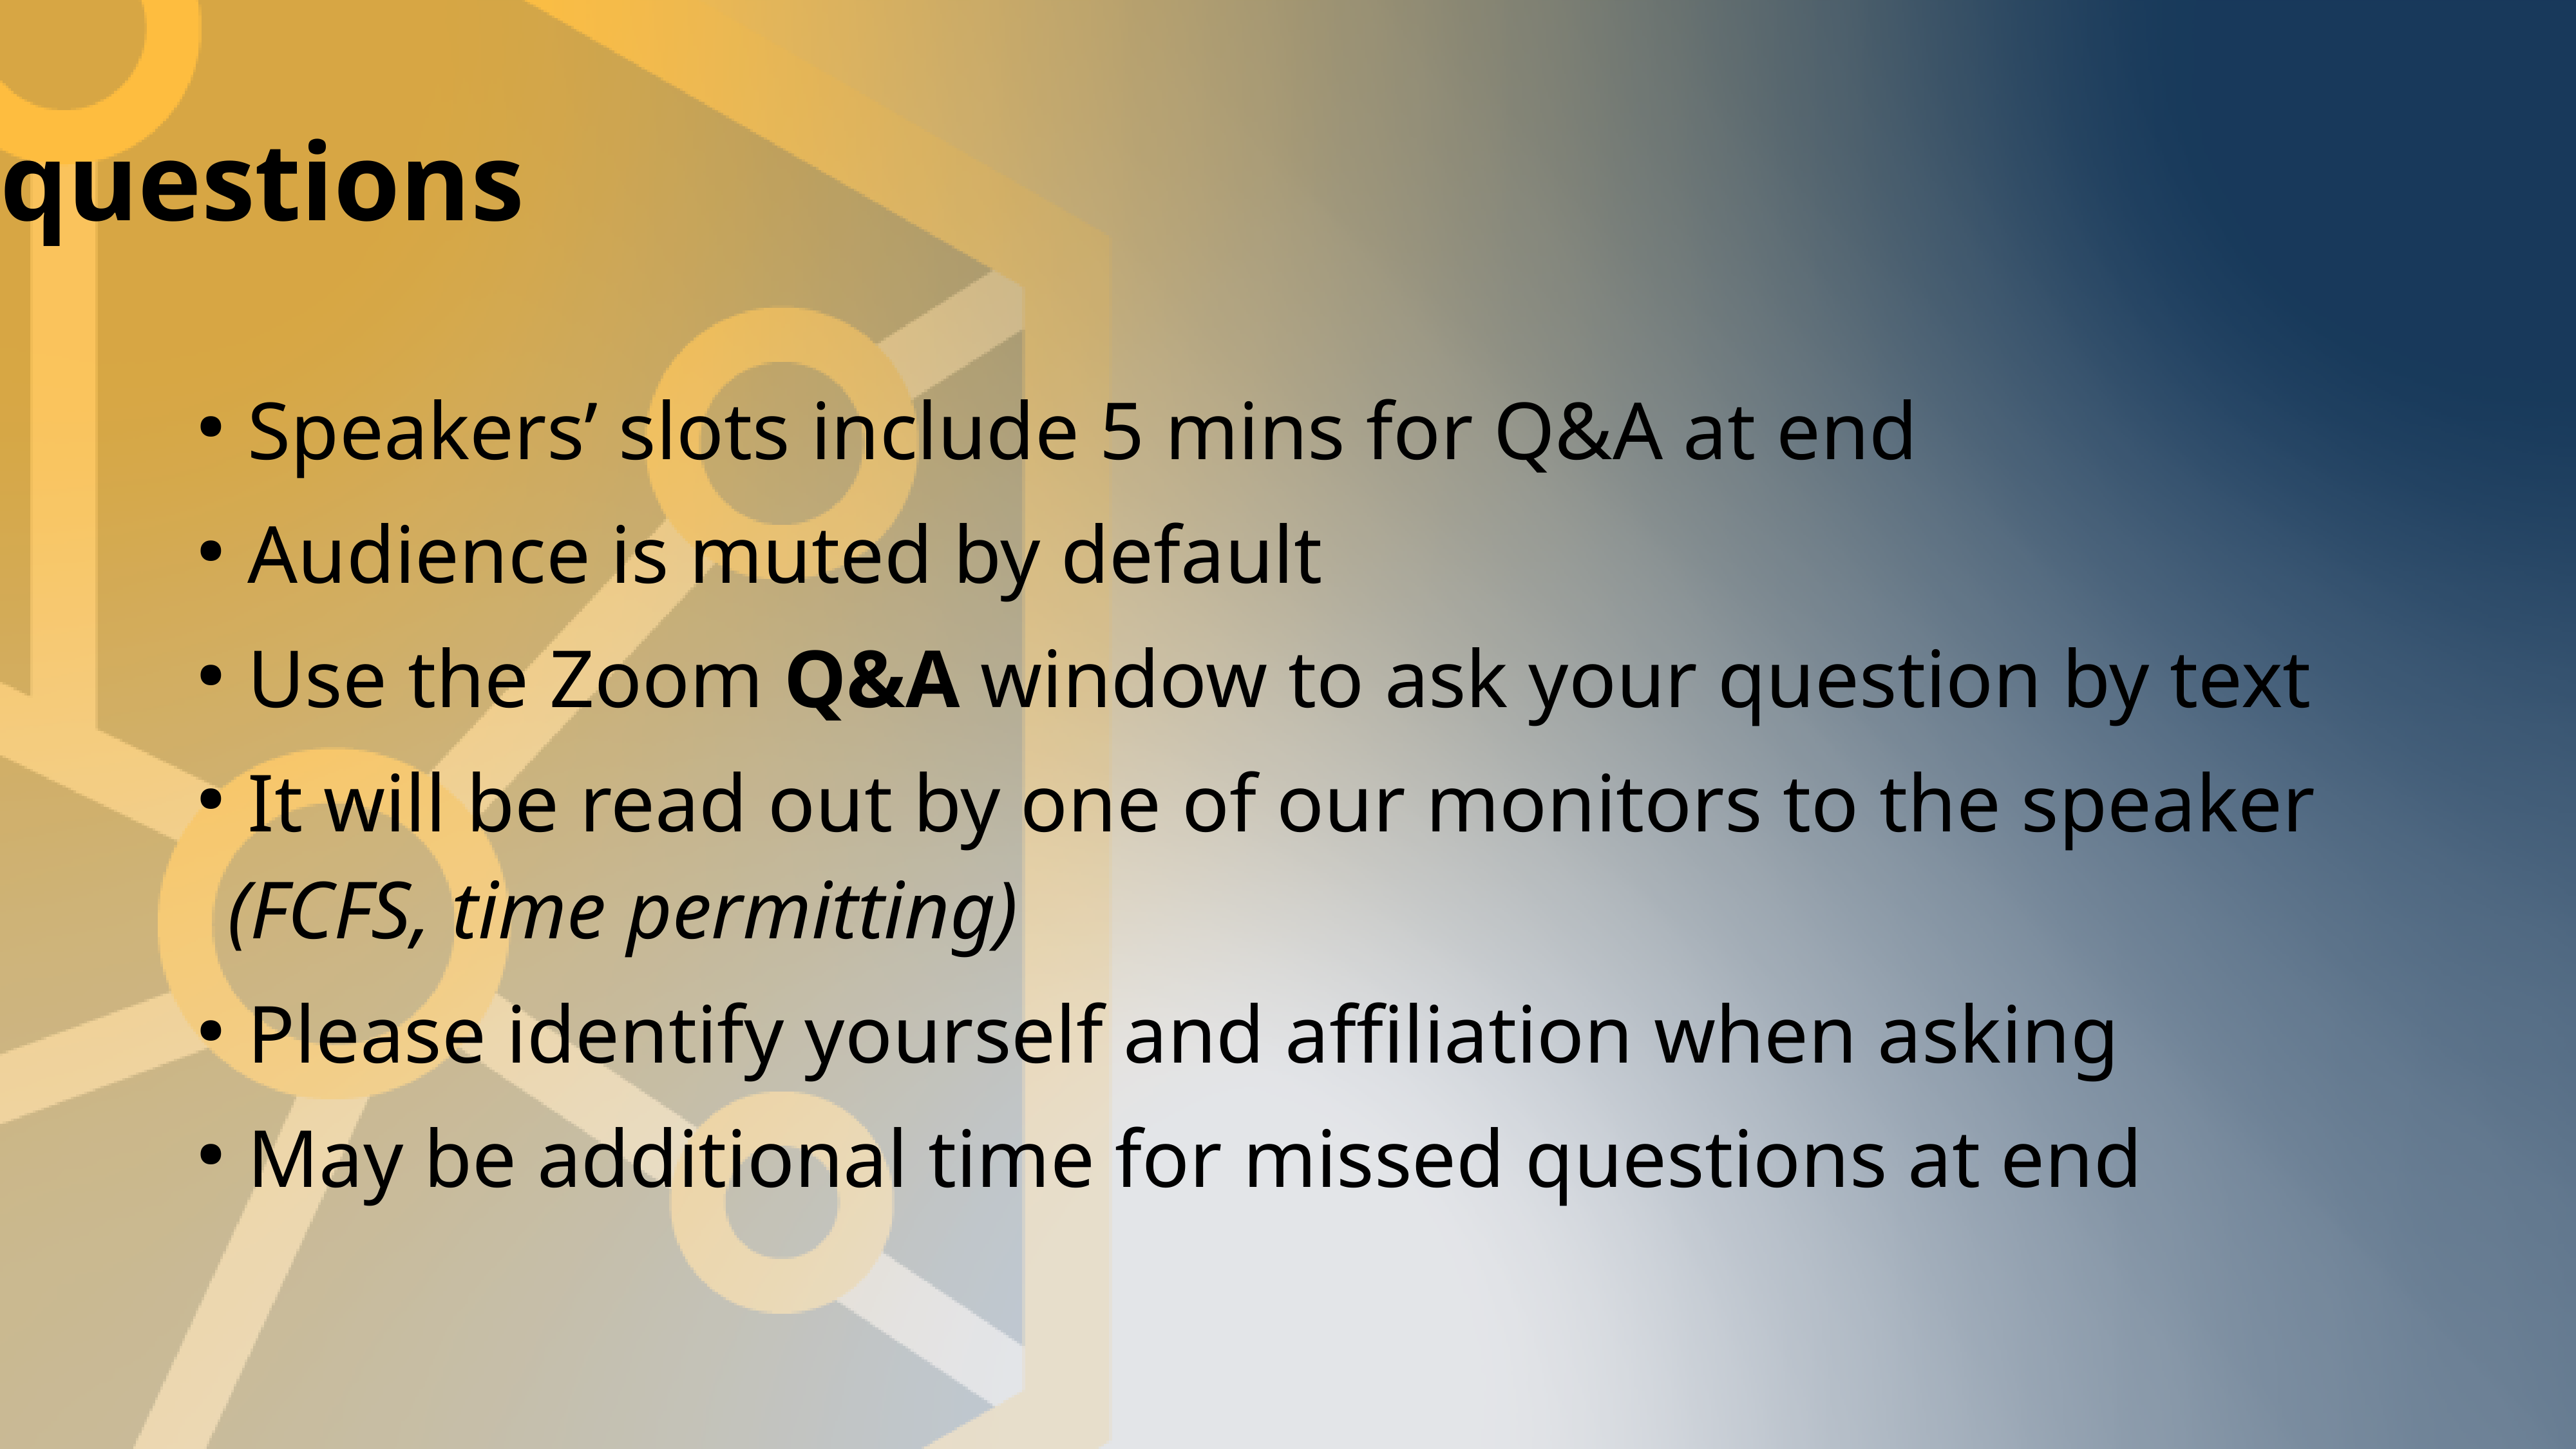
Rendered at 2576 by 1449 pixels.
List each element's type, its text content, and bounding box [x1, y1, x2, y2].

title questions [0, 57, 1624, 300]
picture [0, 0, 2576, 1449]
list Speakers’ slots include 5 mins for Q&A at end Audience is muted by default Use the Zoom Q&A window to ask your question by text It will be read out by one of our monitors to the speaker (FCFS, time permitting) Please identify yourself and affiliation when asking May be additional time for missed questions at end [186, 375, 2389, 1226]
